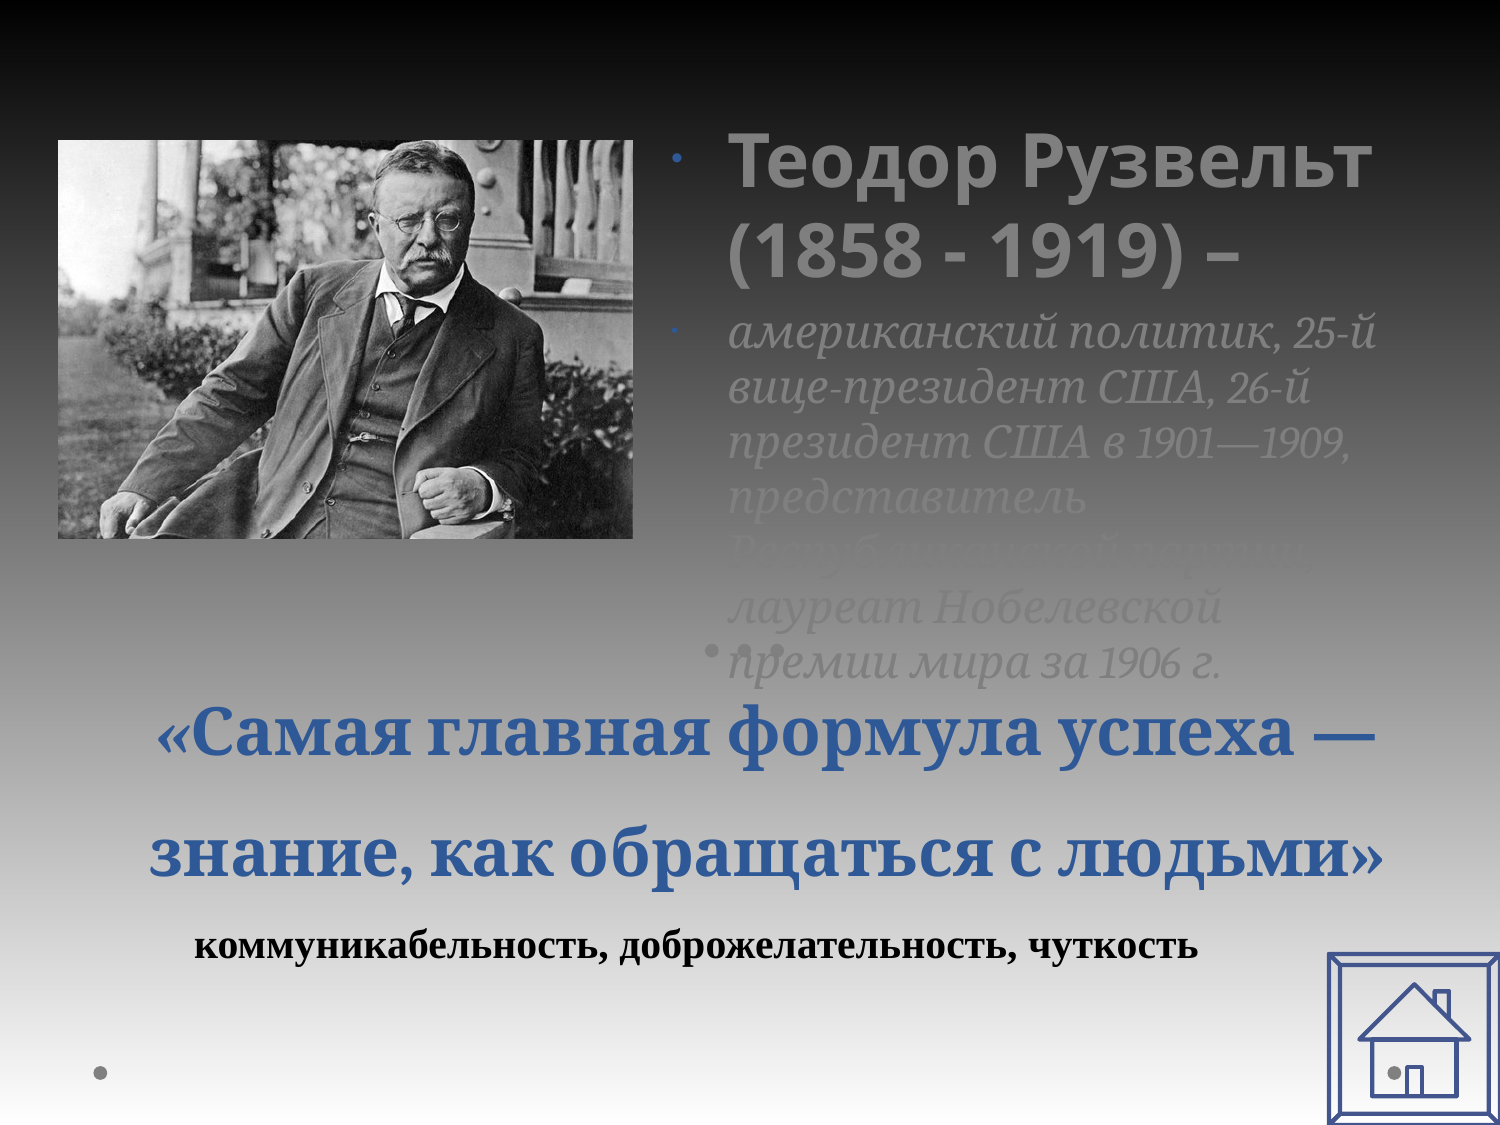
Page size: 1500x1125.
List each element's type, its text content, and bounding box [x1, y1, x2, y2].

picture [58, 140, 633, 539]
list Теодор Рузвельт (1858 - 1919) – американский политик, 25-й вице-президент США, 26-й президент США в 1901—1909, представитель Республиканской партии, лауреат Нобелевской премии мира за 1906 г. [656, 105, 1394, 715]
text_box коммуникабельность, доброжелательность, чуткость [105, 909, 1360, 975]
title «Самая главная формула успеха — знание, как обращаться с людьми» [129, 519, 1405, 895]
text_box [1330, 953, 1500, 1125]
